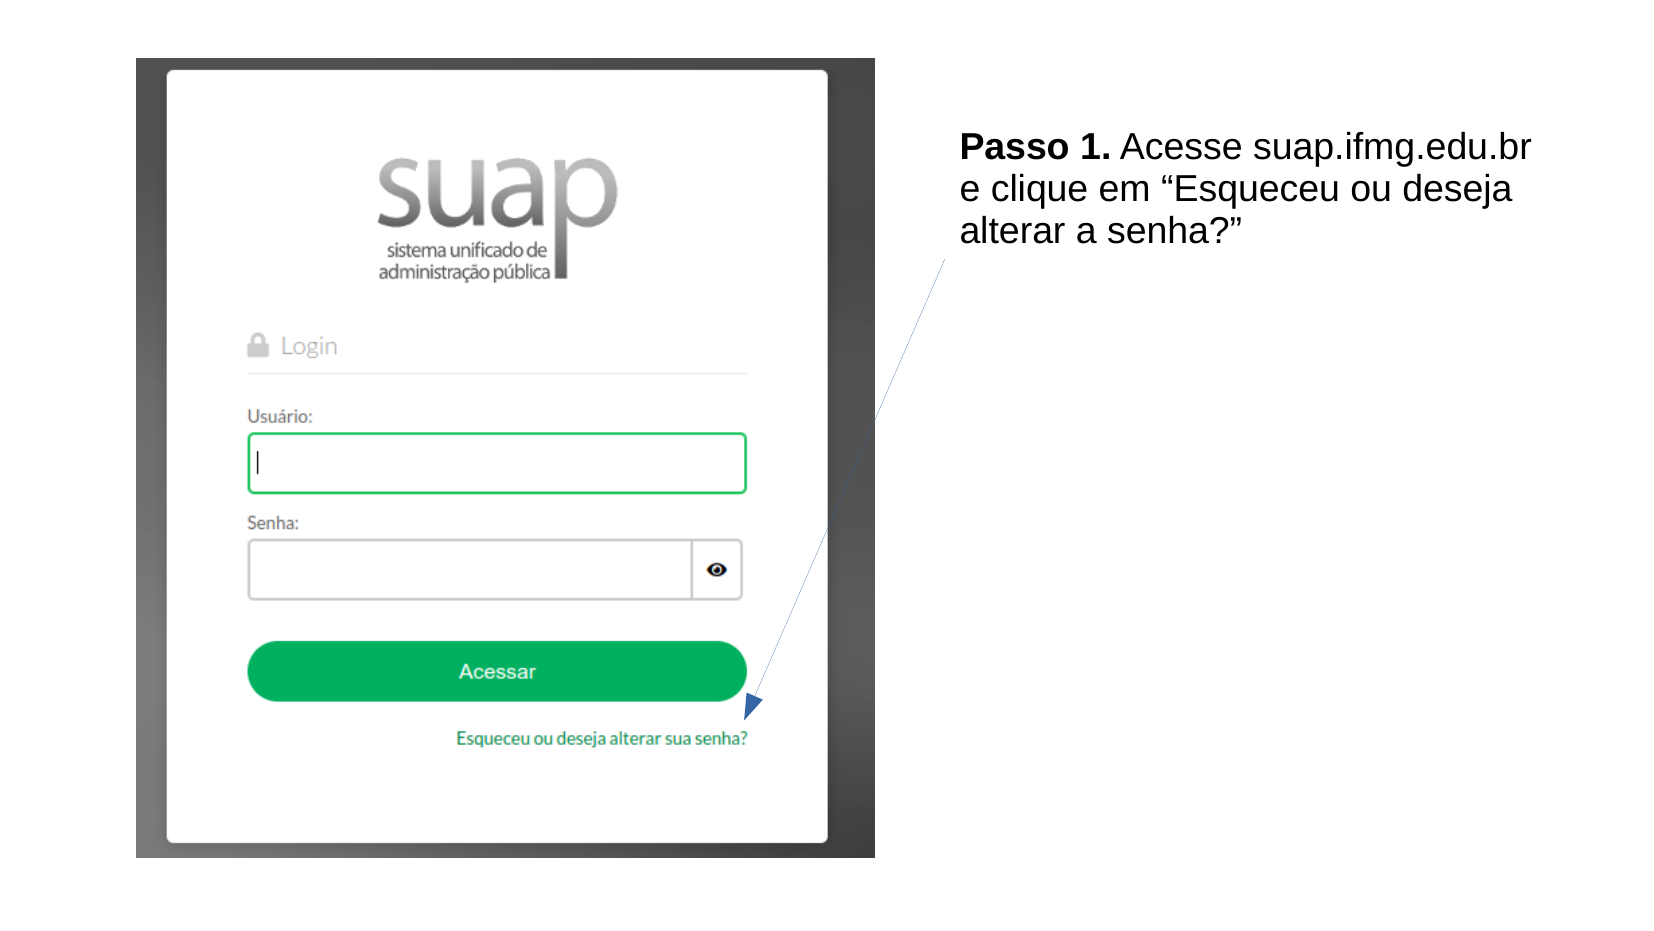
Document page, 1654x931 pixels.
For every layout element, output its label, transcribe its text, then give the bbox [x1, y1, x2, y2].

picture [136, 58, 875, 858]
text_box Passo 1. Acesse suap.ifmg.edu.br e clique em “Esqueceu ou deseja alterar a senha?” [944, 118, 1548, 259]
